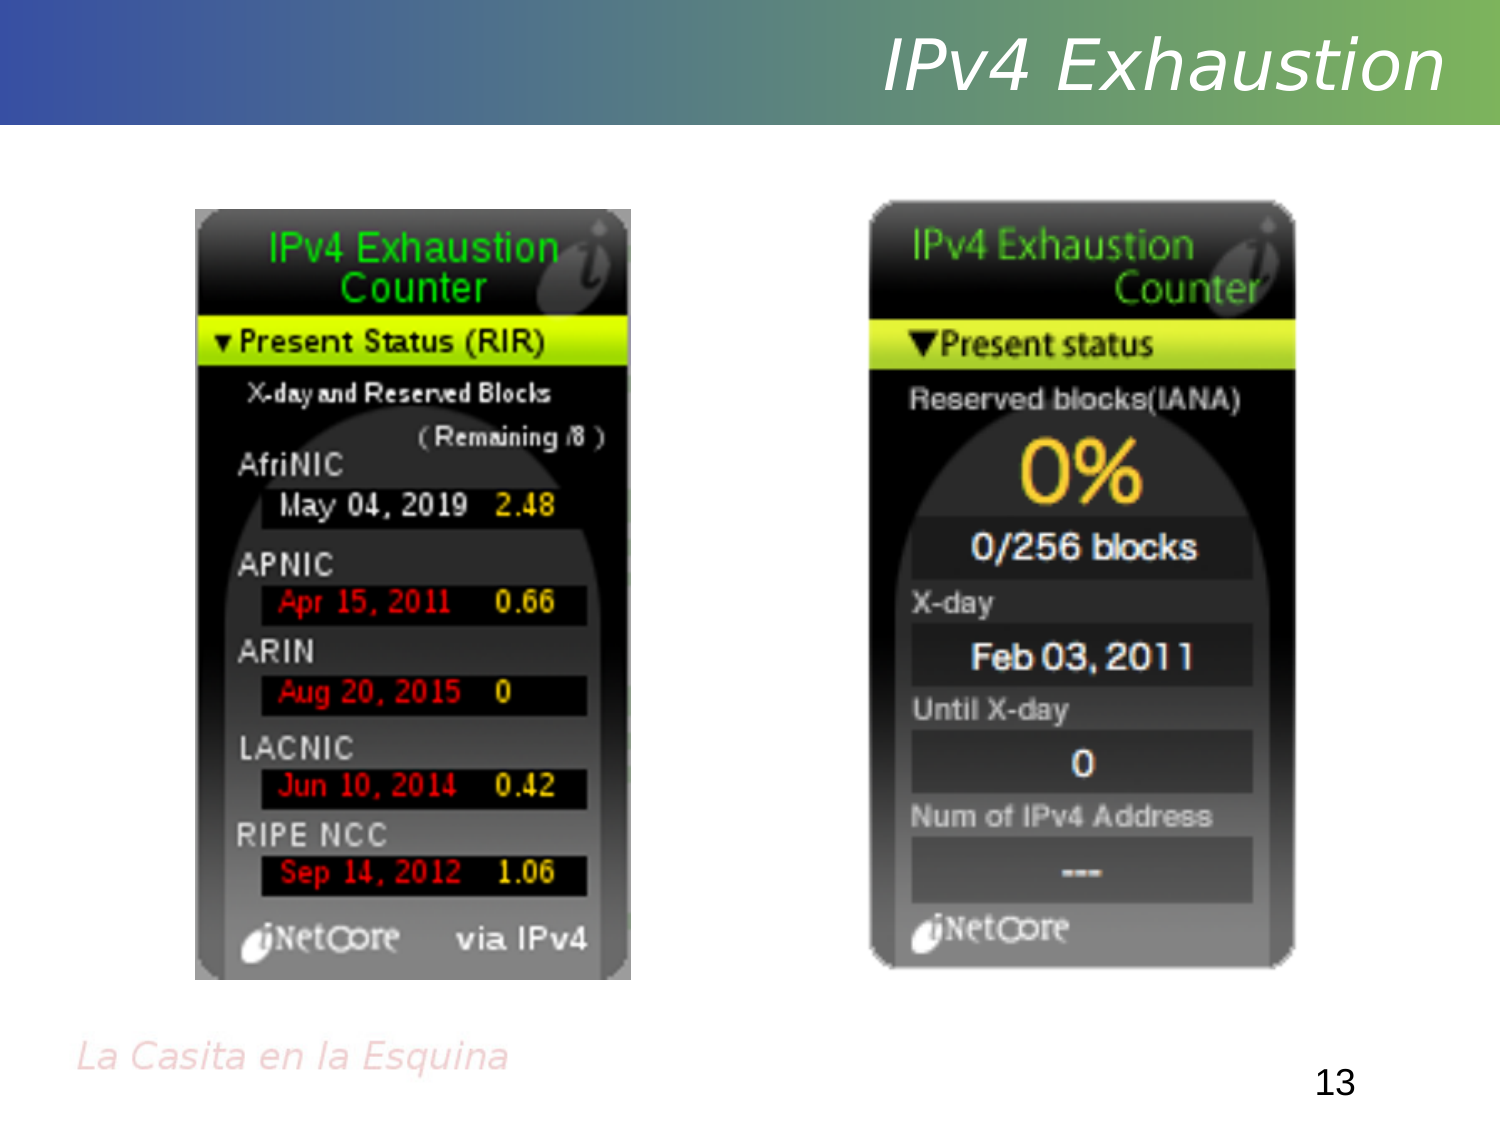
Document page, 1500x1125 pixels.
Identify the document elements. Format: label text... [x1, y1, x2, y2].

title IPv4 Exhaustion [62, 12, 1463, 113]
picture [45, 1019, 545, 1095]
picture [816, 187, 1351, 988]
picture [195, 209, 631, 980]
